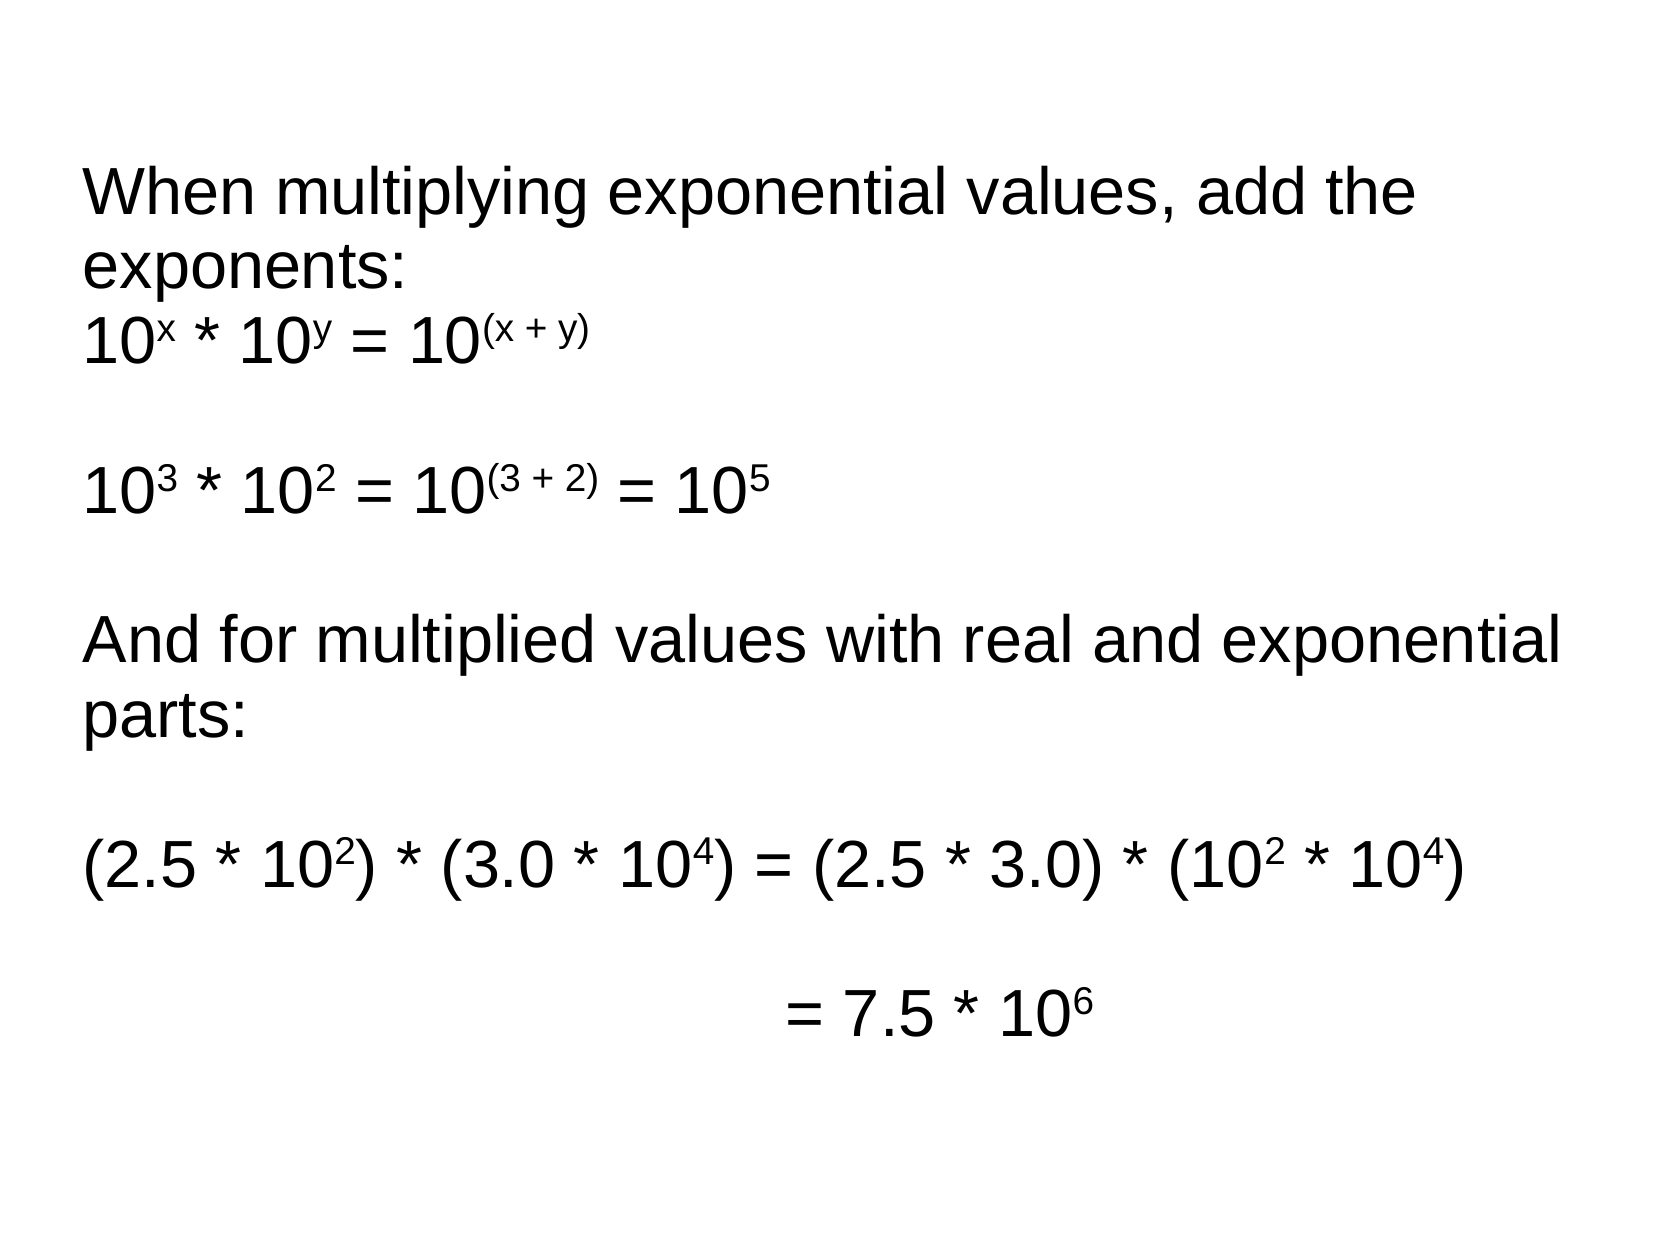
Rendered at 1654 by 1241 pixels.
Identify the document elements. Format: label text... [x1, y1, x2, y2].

subtitle When multiplying exponential values, add the exponents: 10x * 10y = 10(x + y) 103 * 102 = 10(3 + 2) = 105 And for multiplied values with real and exponential parts: (2.5 * 102) * (3.0 * 104) = (2.5 * 3.0) * (102 * 104) = 7.5 * 106 [82, 49, 1571, 1156]
